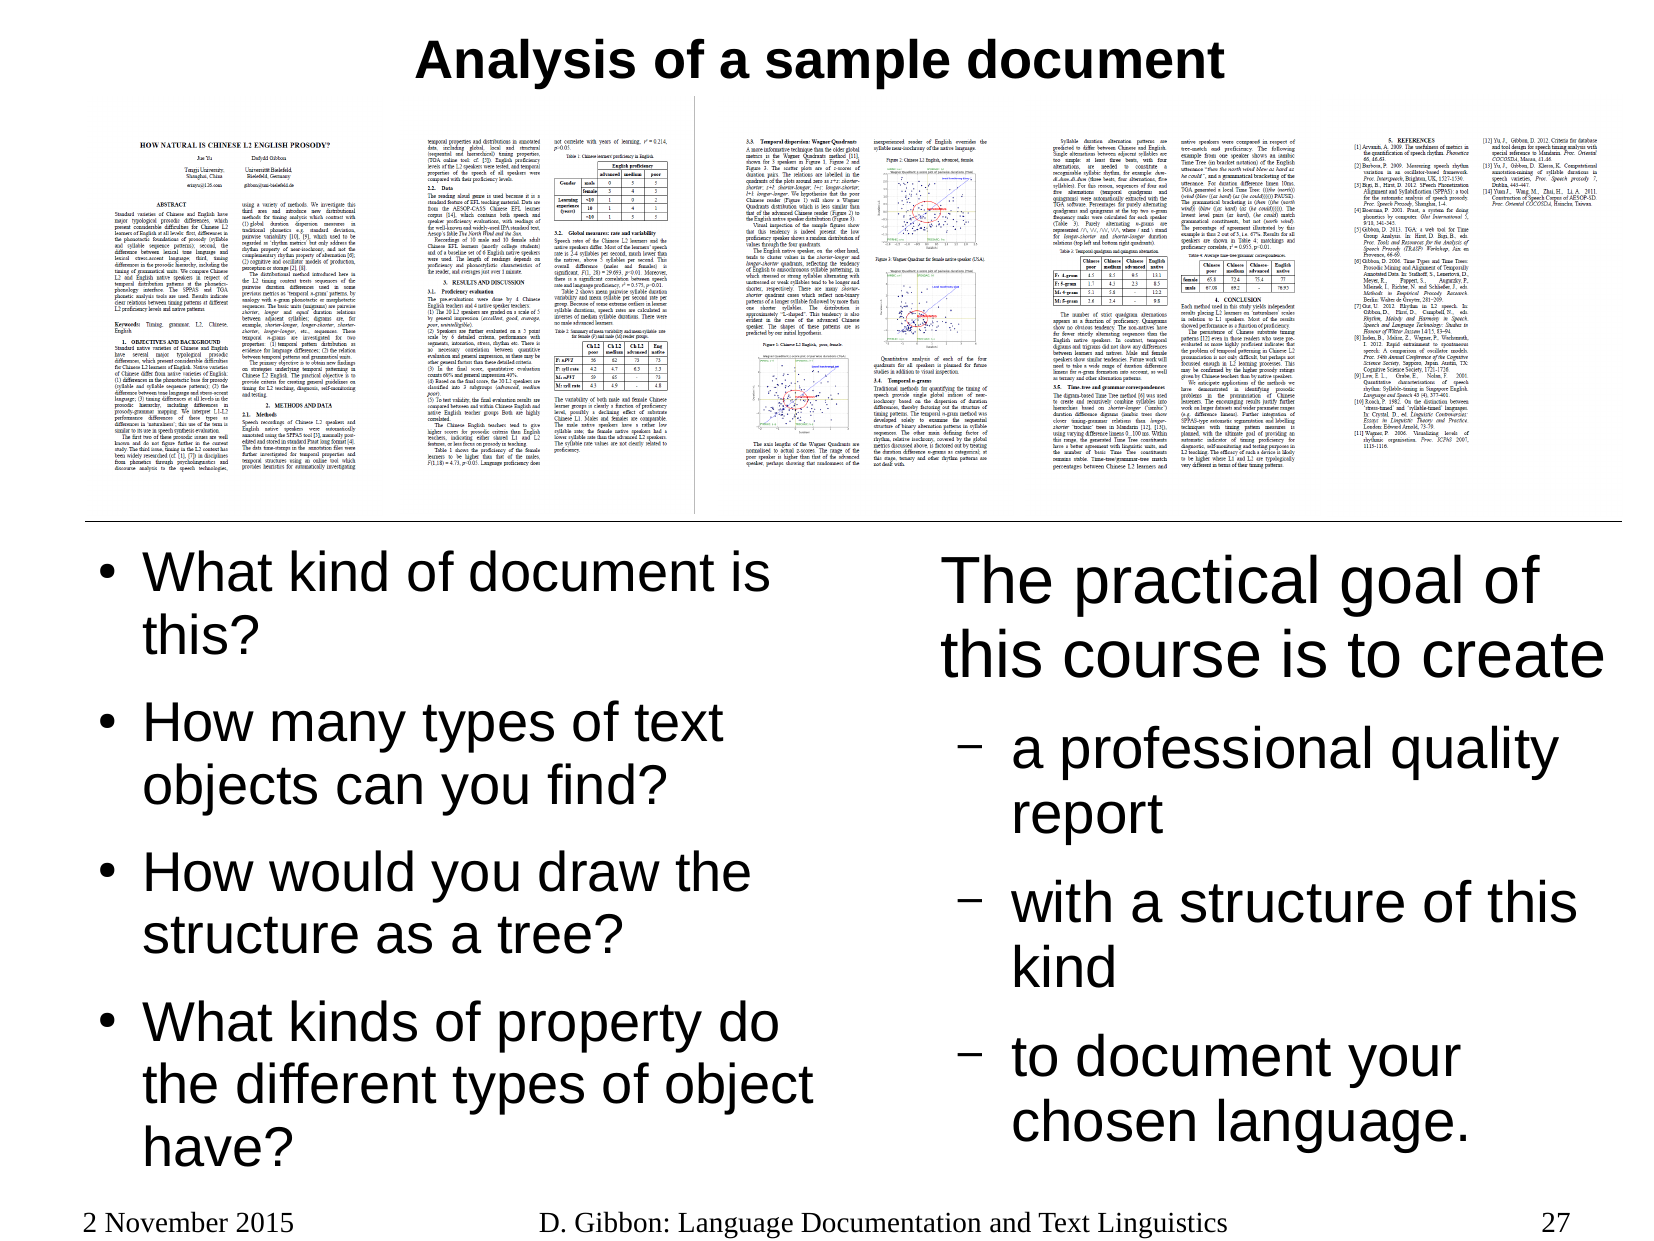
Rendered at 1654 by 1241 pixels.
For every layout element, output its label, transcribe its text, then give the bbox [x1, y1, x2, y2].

picture [1327, 94, 1623, 517]
picture [399, 96, 695, 514]
picture [1025, 95, 1321, 516]
picture [87, 96, 383, 516]
picture [718, 96, 1014, 516]
list The practical goal of this course is to create a professional quality report with a structure of this kind to document your chosen language. [869, 542, 1619, 1193]
list What kind of document is this? How many types of text objects can you find? How would you draw the structure as a tree? What kinds of property do the different types of object have? [82, 541, 832, 1193]
title Analysis of a sample document [11, 13, 1630, 107]
